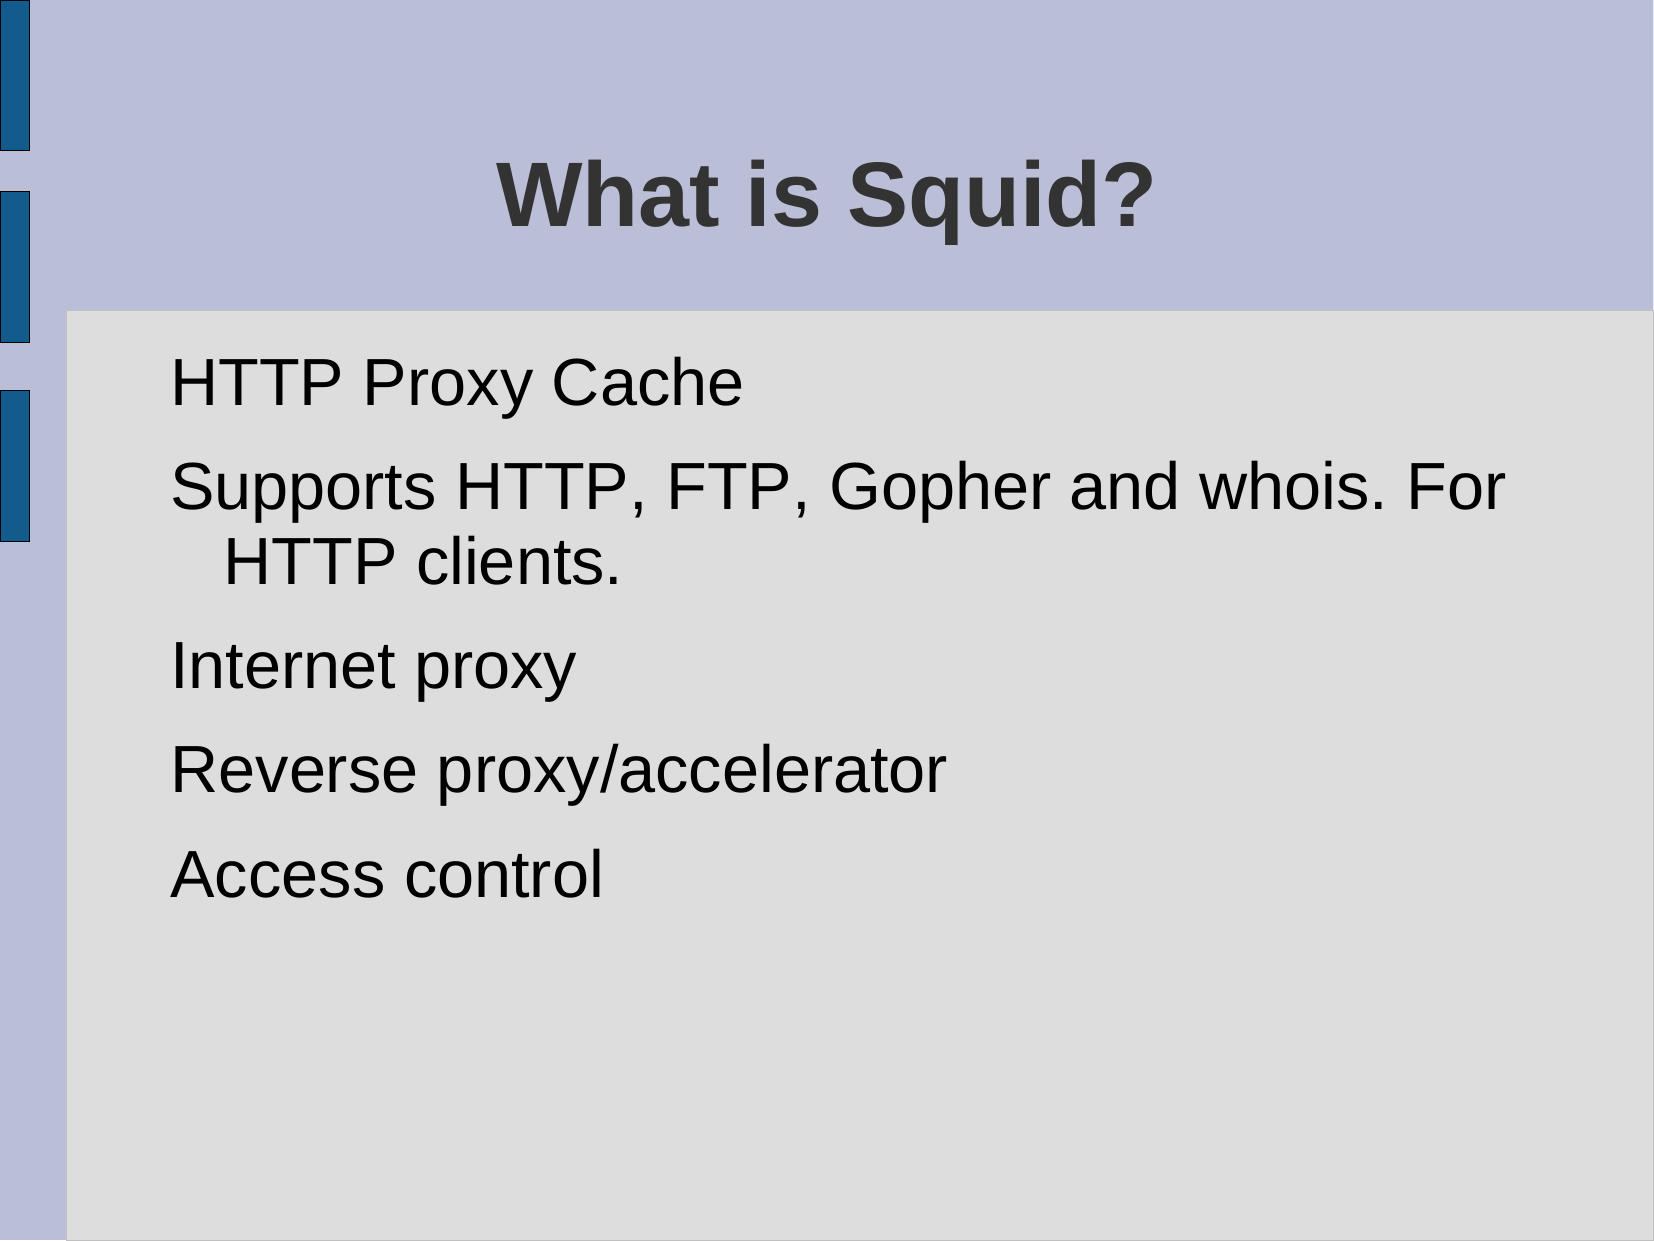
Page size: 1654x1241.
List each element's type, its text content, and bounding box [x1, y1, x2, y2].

title What is Squid? [121, 91, 1534, 299]
list HTTP Proxy Cache Supports HTTP, FTP, Gopher and whois. For HTTP clients. Internet proxy Reverse proxy/accelerator Access control [152, 344, 1534, 1127]
